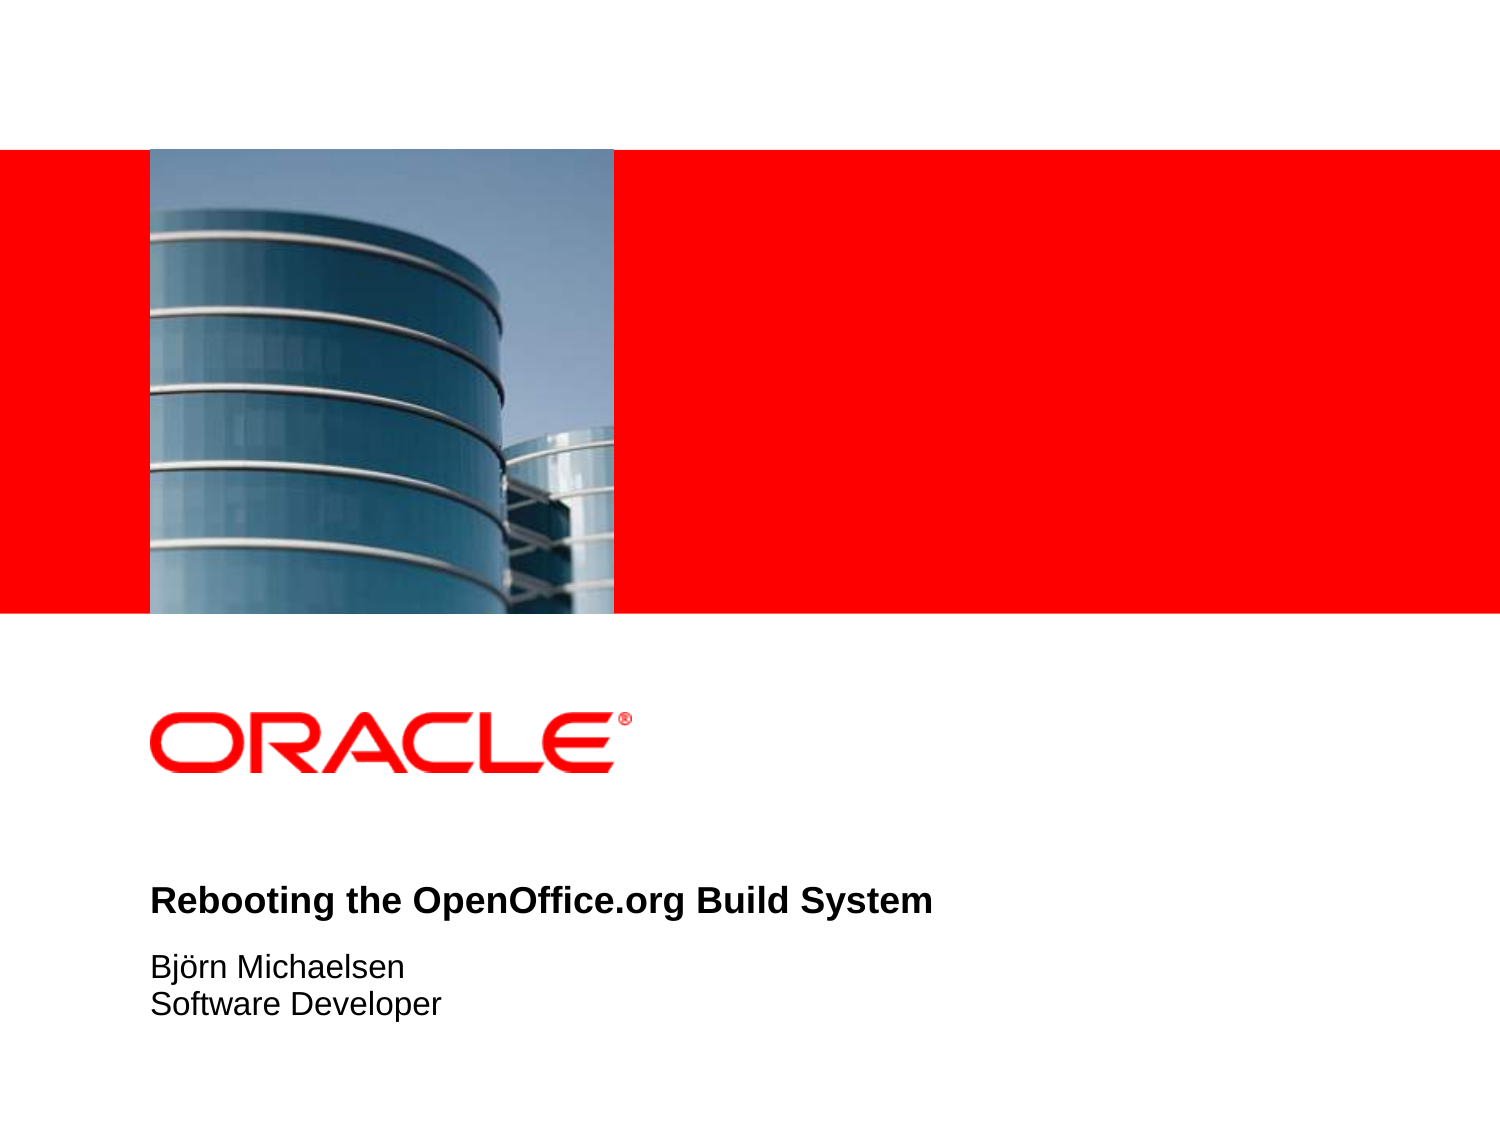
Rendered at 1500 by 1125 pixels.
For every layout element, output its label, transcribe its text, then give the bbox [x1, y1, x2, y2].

picture [150, 149, 614, 614]
subtitle Björn Michaelsen Software Developer [150, 948, 1426, 1023]
title Rebooting the OpenOffice.org Build System [150, 862, 1426, 938]
picture [150, 712, 632, 773]
